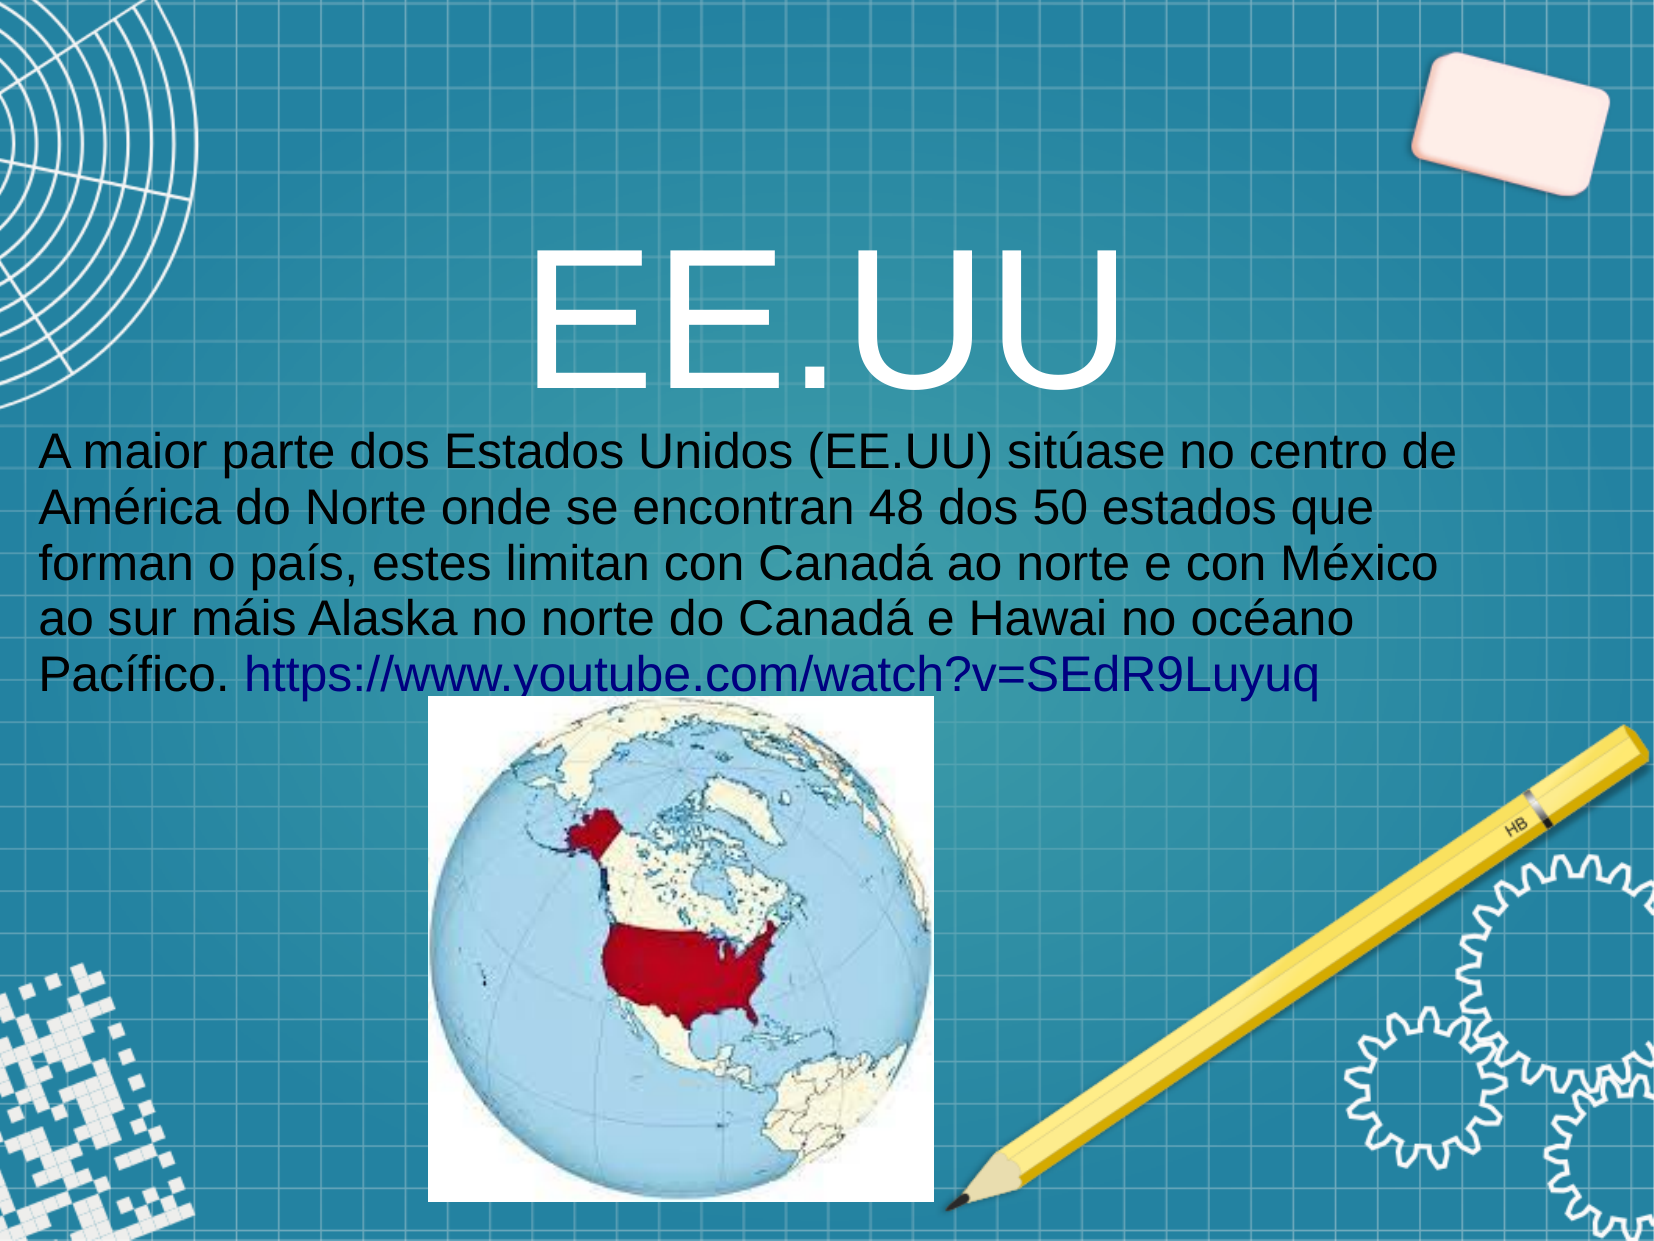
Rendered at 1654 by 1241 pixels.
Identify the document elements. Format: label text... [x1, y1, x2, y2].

picture [0, 0, 1654, 1241]
title EE.UU [82, 177, 1571, 461]
text_box A maior parte dos Estados Unidos (EE.UU) sitúase no centro de América do Norte onde se encontran 48 dos 50 estados que forman o país, estes limitan con Canadá ao norte e con México ao sur máis Alaska no norte do Canadá e Hawai no océano Pacífico. https://www.youtube.com/watch?v=SEdR9Luyuq [23, 416, 1489, 1100]
